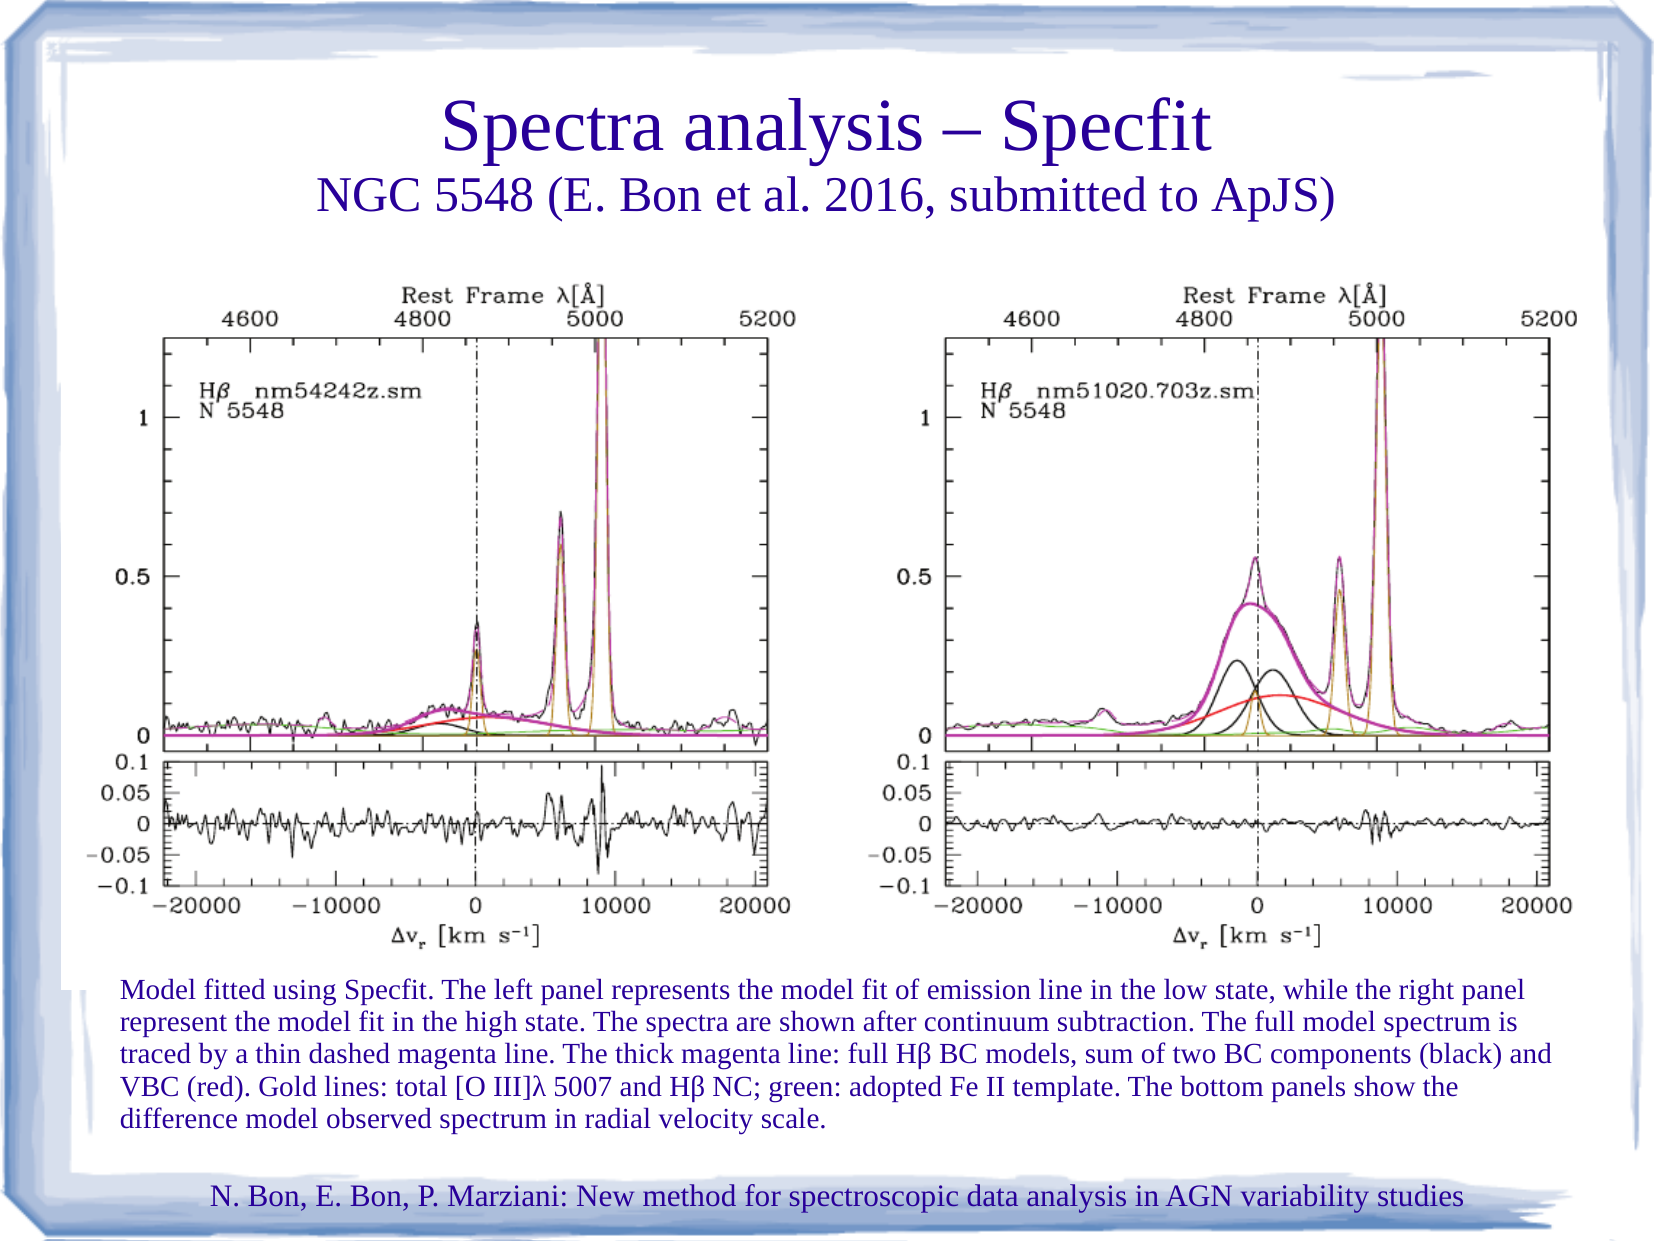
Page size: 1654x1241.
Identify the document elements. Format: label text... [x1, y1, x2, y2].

text_box N. Bon, E. Bon, P. Marziani: New method for spectroscopic data analysis in AGN variability studies [195, 1171, 1480, 1222]
text_box Model fitted using Specfit. The left panel represents the model fit of emission line in the low state, while the right panel represent the model fit in the high state. The spectra are shown after continuum subtraction. The full model spectrum is traced by a thin dashed magenta line. The thick magenta line: full Hβ BC models, sum of two BC components (black) and VBC (red). Gold lines: total [O III]λ 5007 and Hβ NC; green: adopted Fe II template. The bottom panels show the difference model observed spectrum in radial velocity scale. [105, 966, 1576, 1171]
picture [0, 0, 1654, 1241]
title Spectra analysis – Specfit NGC 5548 (E. Bon et al. 2016, submitted to ApJS) [82, 49, 1571, 239]
